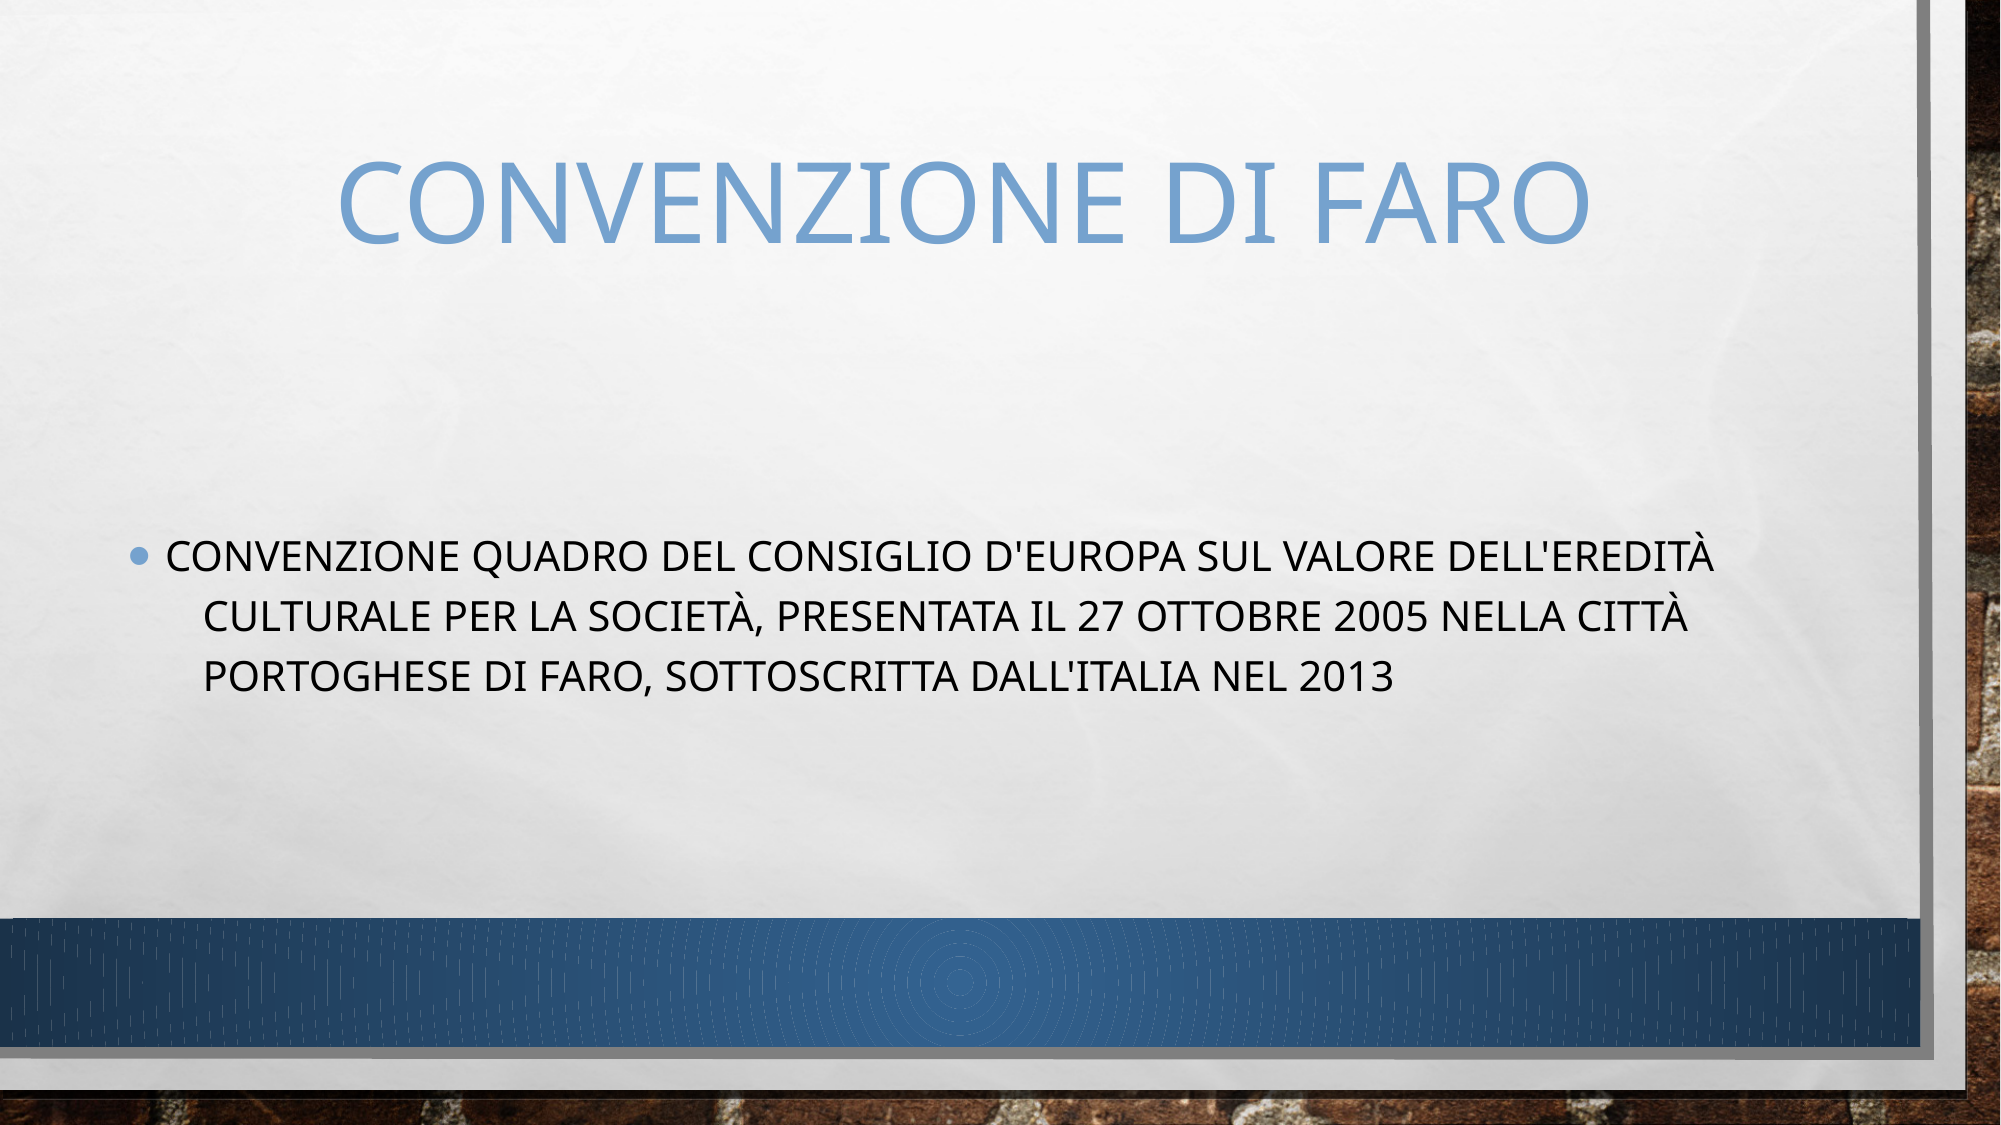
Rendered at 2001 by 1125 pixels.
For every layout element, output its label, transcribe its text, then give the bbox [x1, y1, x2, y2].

title Convenzione di faro [112, 112, 1819, 302]
list Convenzione quadro del Consiglio d'Europa sul valore dell'eredità culturale per la società, presentata il 27 ottobre 2005 nella città portoghese di Faro, sottoscritta dall'Italia nel 2013 [112, 338, 1818, 882]
